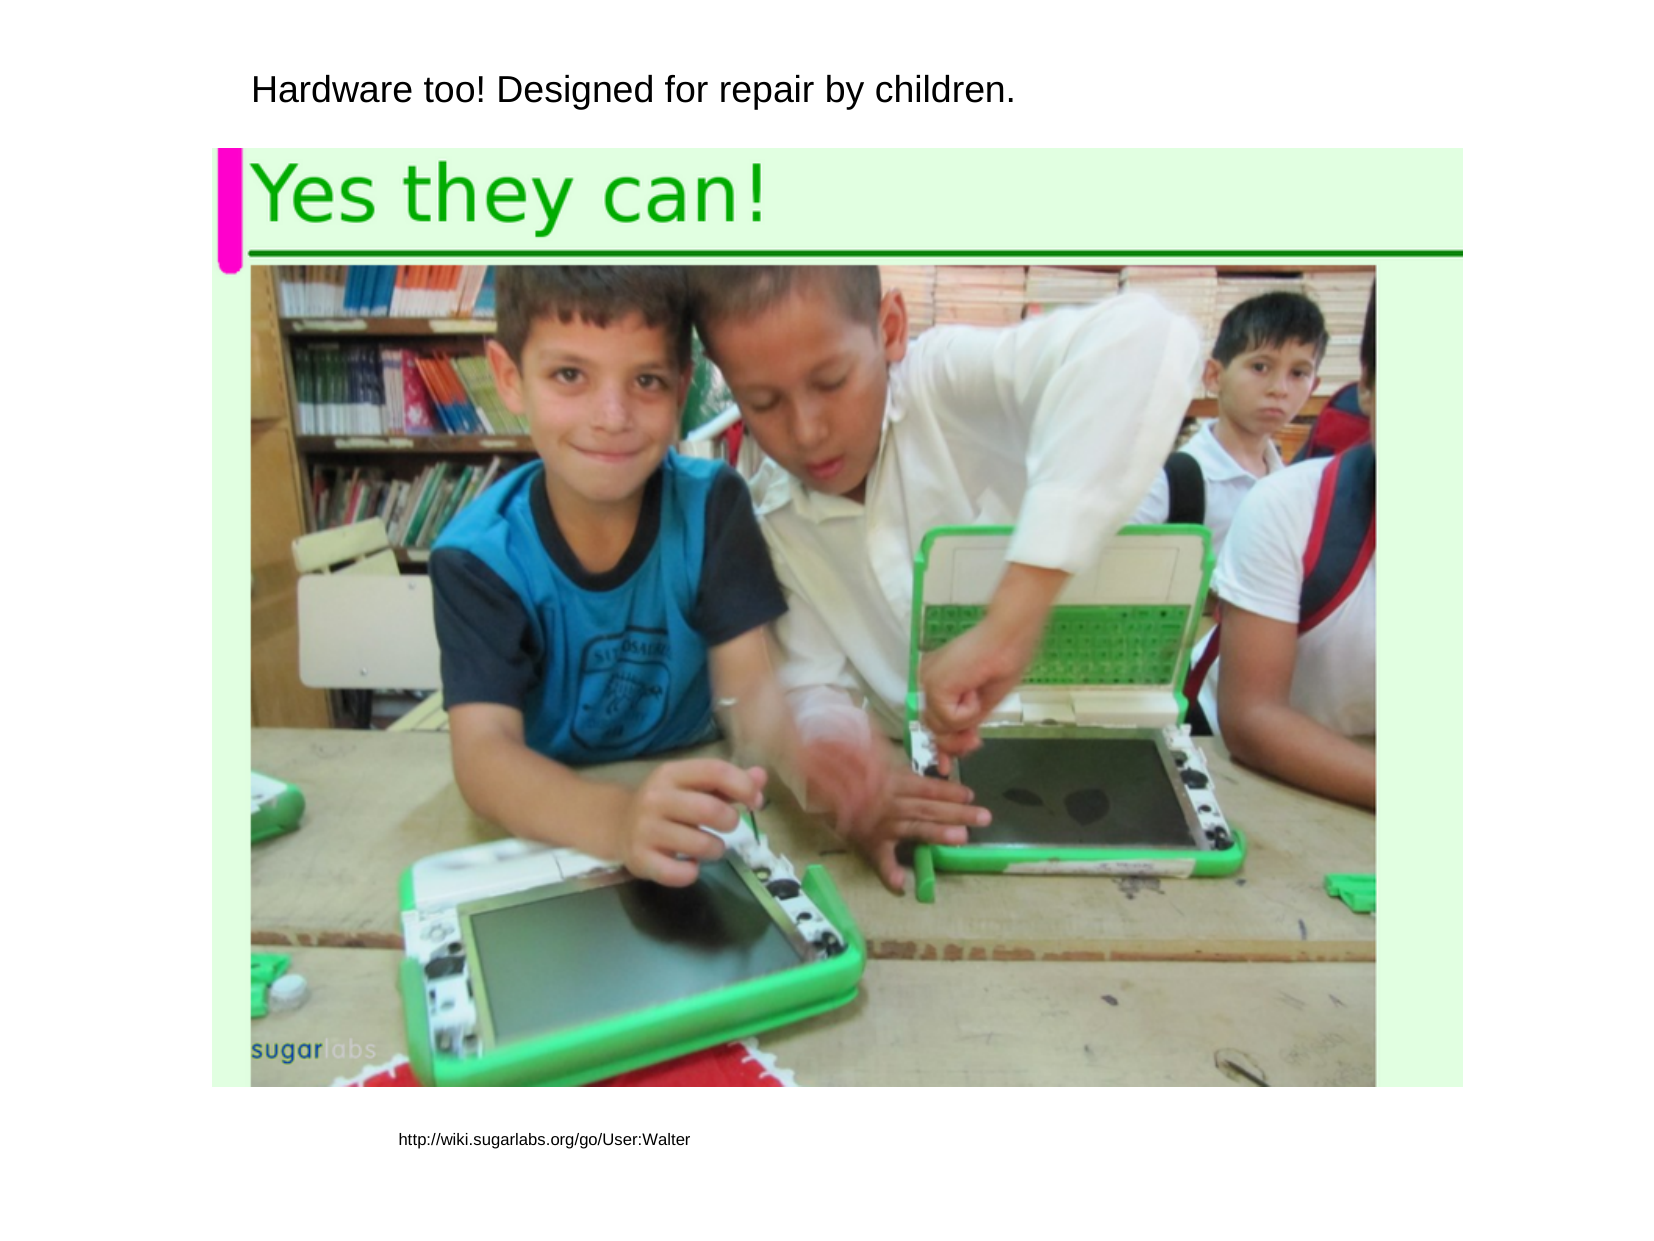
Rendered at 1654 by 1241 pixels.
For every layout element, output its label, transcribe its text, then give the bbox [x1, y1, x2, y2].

text_box Hardware too! Designed for repair by children. [236, 59, 1418, 116]
picture [212, 148, 1463, 1087]
text_box http://wiki.sugarlabs.org/go/User:Walter [383, 1122, 707, 1156]
